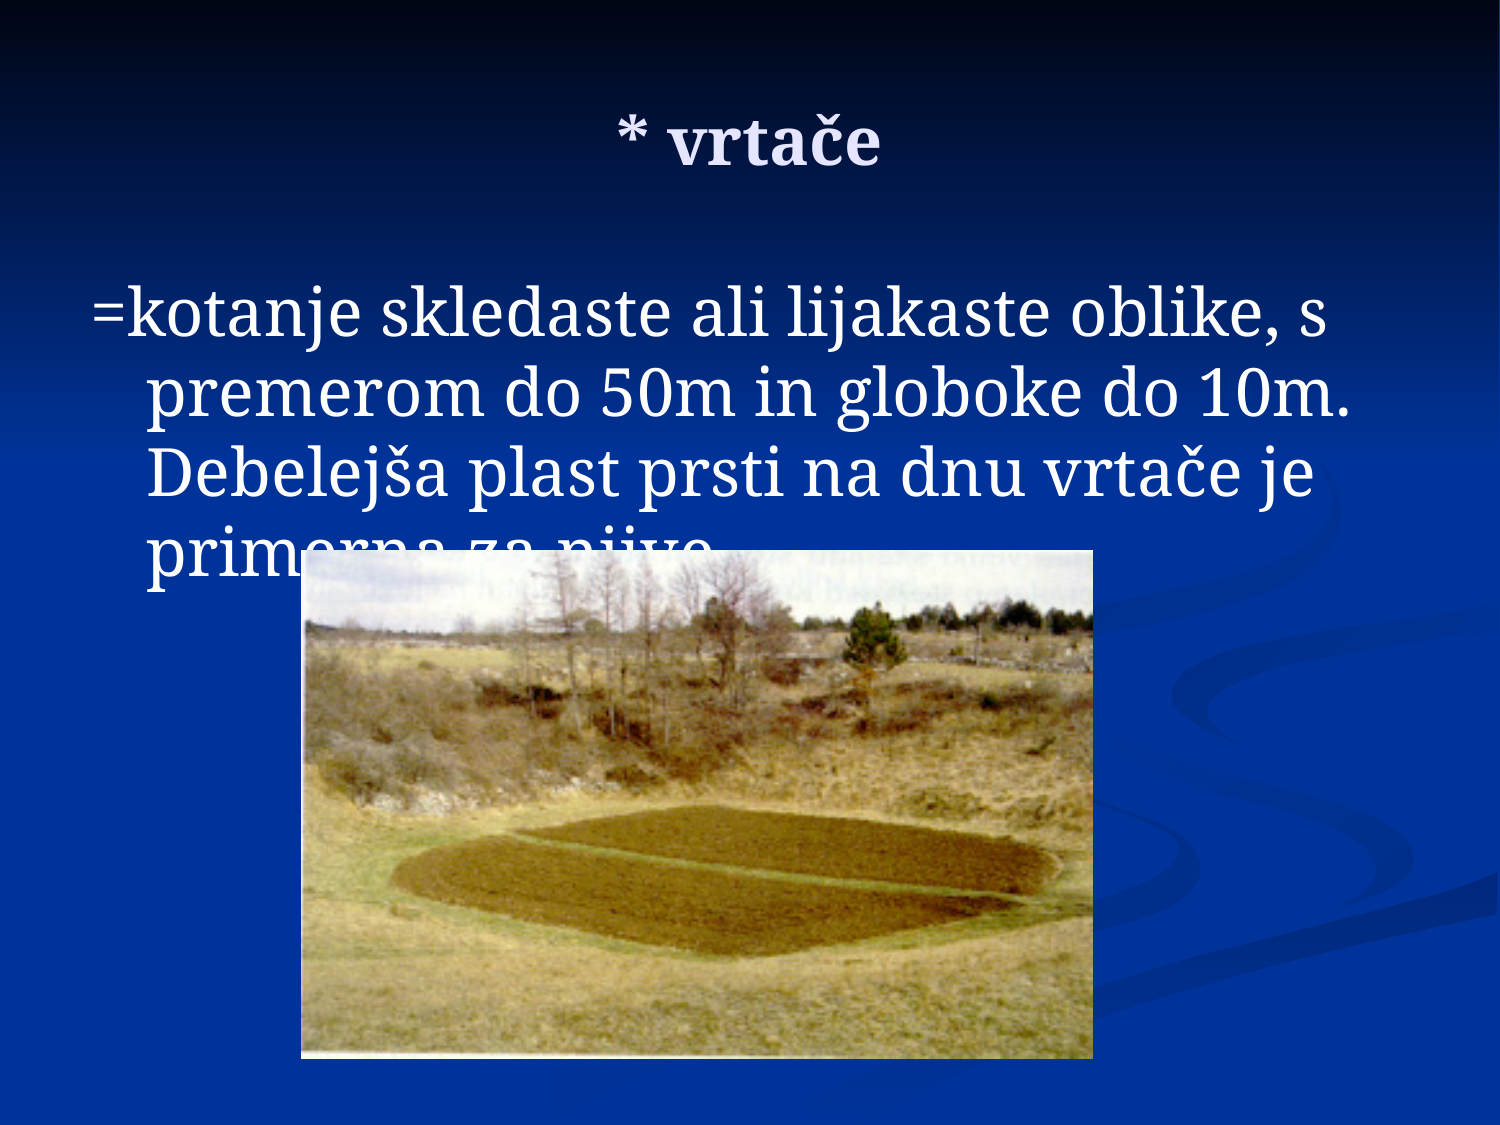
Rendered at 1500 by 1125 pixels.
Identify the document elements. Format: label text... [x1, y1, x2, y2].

list =kotanje skledaste ali lijakaste oblike, s premerom do 50m in globoke do 10m. Debelejša plast prsti na dnu vrtače je primerna za njive. [75, 262, 1425, 1005]
picture [301, 550, 1093, 1059]
title * vrtače [75, 45, 1425, 233]
